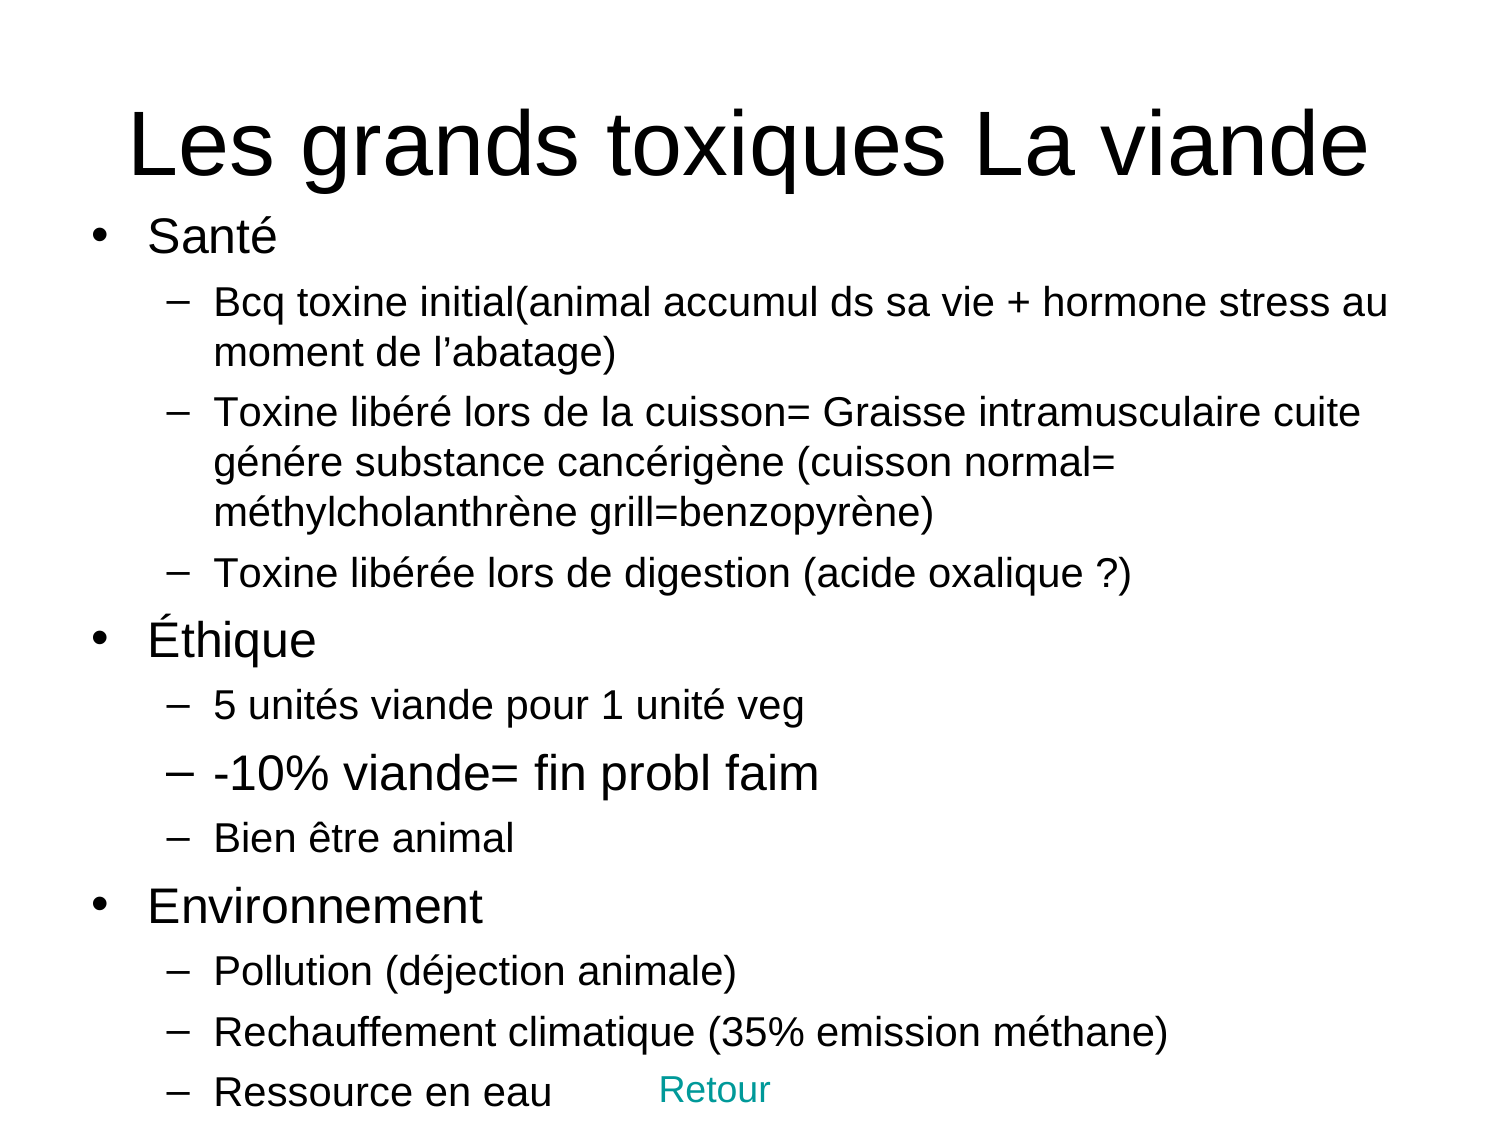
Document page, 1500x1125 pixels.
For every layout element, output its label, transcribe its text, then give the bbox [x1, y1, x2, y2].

text_box Retour [643, 1057, 797, 1118]
title Les grands toxiques La viande [75, 45, 1426, 233]
list Santé Bcq toxine initial(animal accumul ds sa vie + hormone stress au moment de l’abatage) Toxine libéré lors de la cuisson= Graisse intramusculaire cuite génére substance cancérigène (cuisson normal= méthylcholanthrène grill=benzopyrène) Toxine libérée lors de digestion (acide oxalique ?) Éthique 5 unités viande pour 1 unité veg -10% viande= fin probl faim Bien être animal Environnement Pollution (déjection animale) Rechauffement climatique (35% emission méthane) Ressource en eau [76, 196, 1427, 1083]
